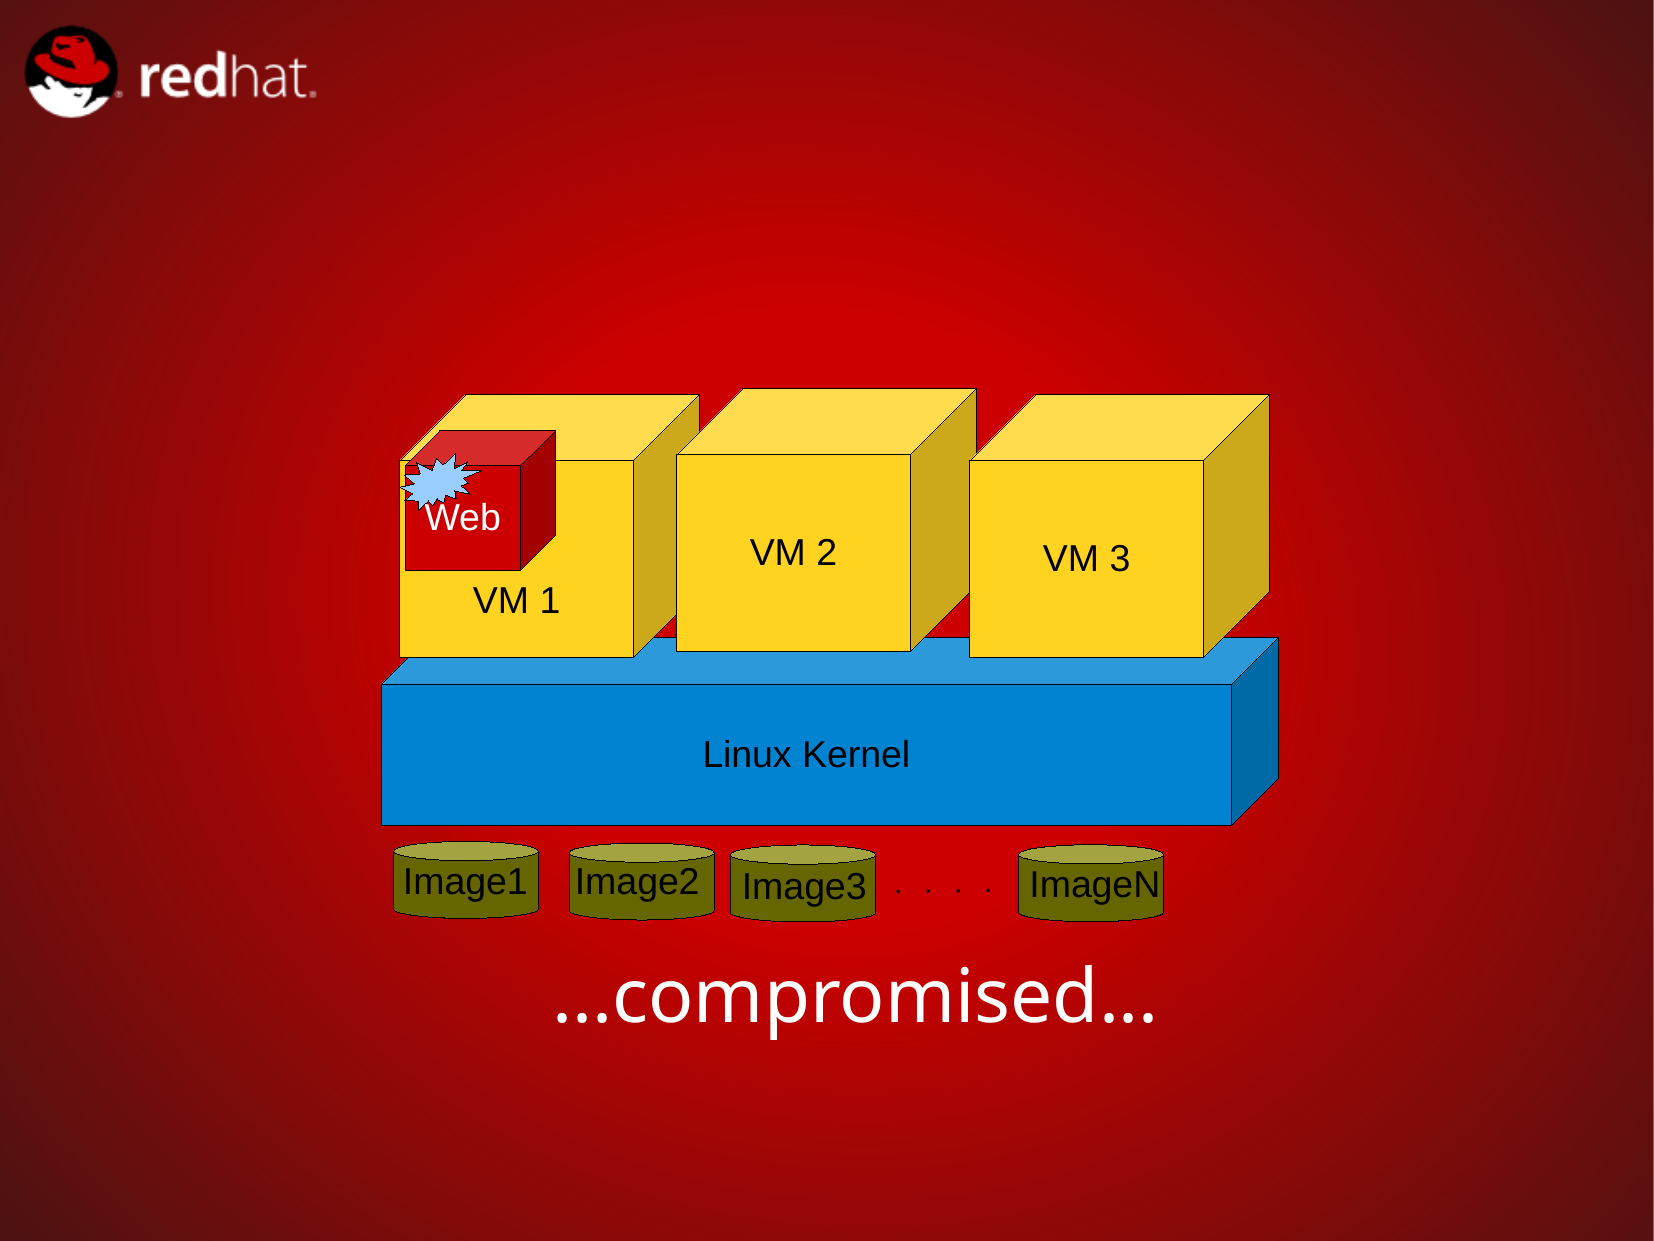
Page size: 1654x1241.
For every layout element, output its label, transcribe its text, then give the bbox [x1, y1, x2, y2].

text_box ...compromised... [192, 935, 1520, 1125]
text_box [736, 916, 871, 922]
text_box VM 2 [676, 455, 910, 652]
text_box Image3 [727, 858, 882, 916]
text_box Web [405, 477, 413, 485]
text_box VM 1 [399, 461, 633, 658]
text_box ImageN [1009, 856, 1180, 913]
text_box Web [405, 466, 419, 474]
text_box Image1 [388, 853, 543, 911]
text_box [569, 910, 715, 921]
text_box Image2 [559, 852, 715, 910]
text_box [400, 453, 482, 511]
text_box Web [405, 466, 520, 571]
text_box VM 3 [969, 461, 1203, 658]
text_box Linux Kernel [381, 685, 1231, 826]
text_box [395, 911, 537, 919]
text_box [1019, 913, 1163, 922]
picture [0, 0, 1654, 1241]
